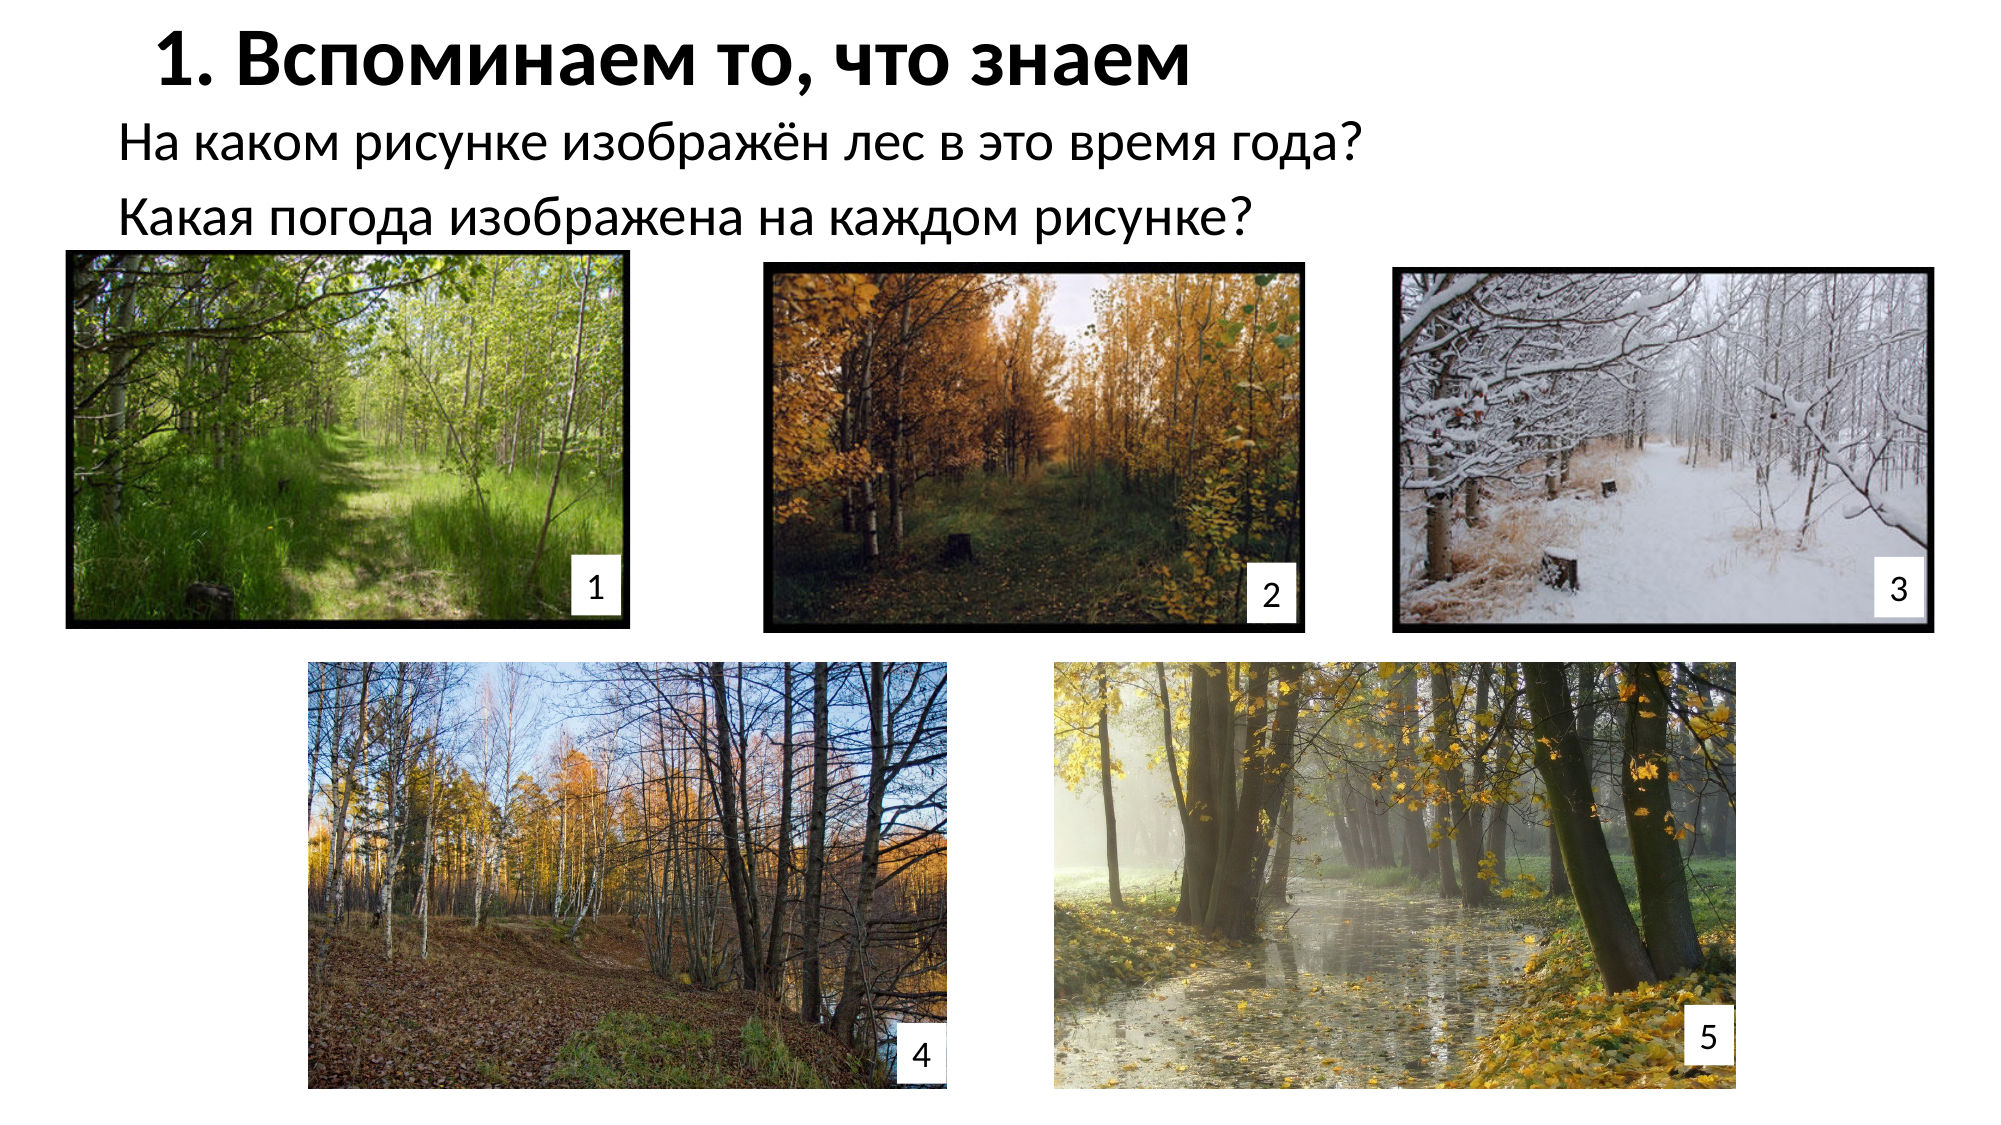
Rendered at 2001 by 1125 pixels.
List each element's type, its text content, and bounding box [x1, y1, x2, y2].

text_box 5 [1684, 1004, 1734, 1066]
picture [1054, 662, 1736, 1089]
picture [1392, 267, 1935, 633]
text_box 2 [1247, 562, 1297, 624]
picture [308, 662, 947, 1089]
text_box 1 [571, 554, 621, 616]
picture [763, 262, 1306, 633]
text_box 4 [897, 1022, 947, 1084]
title 1. Вспоминаем то, что знаем [137, 4, 1863, 113]
list На каком рисунке изображён лес в это время года? Какая погода изображена на каждом рисунке? [103, 89, 1829, 256]
picture [65, 250, 631, 629]
text_box 3 [1874, 556, 1924, 618]
